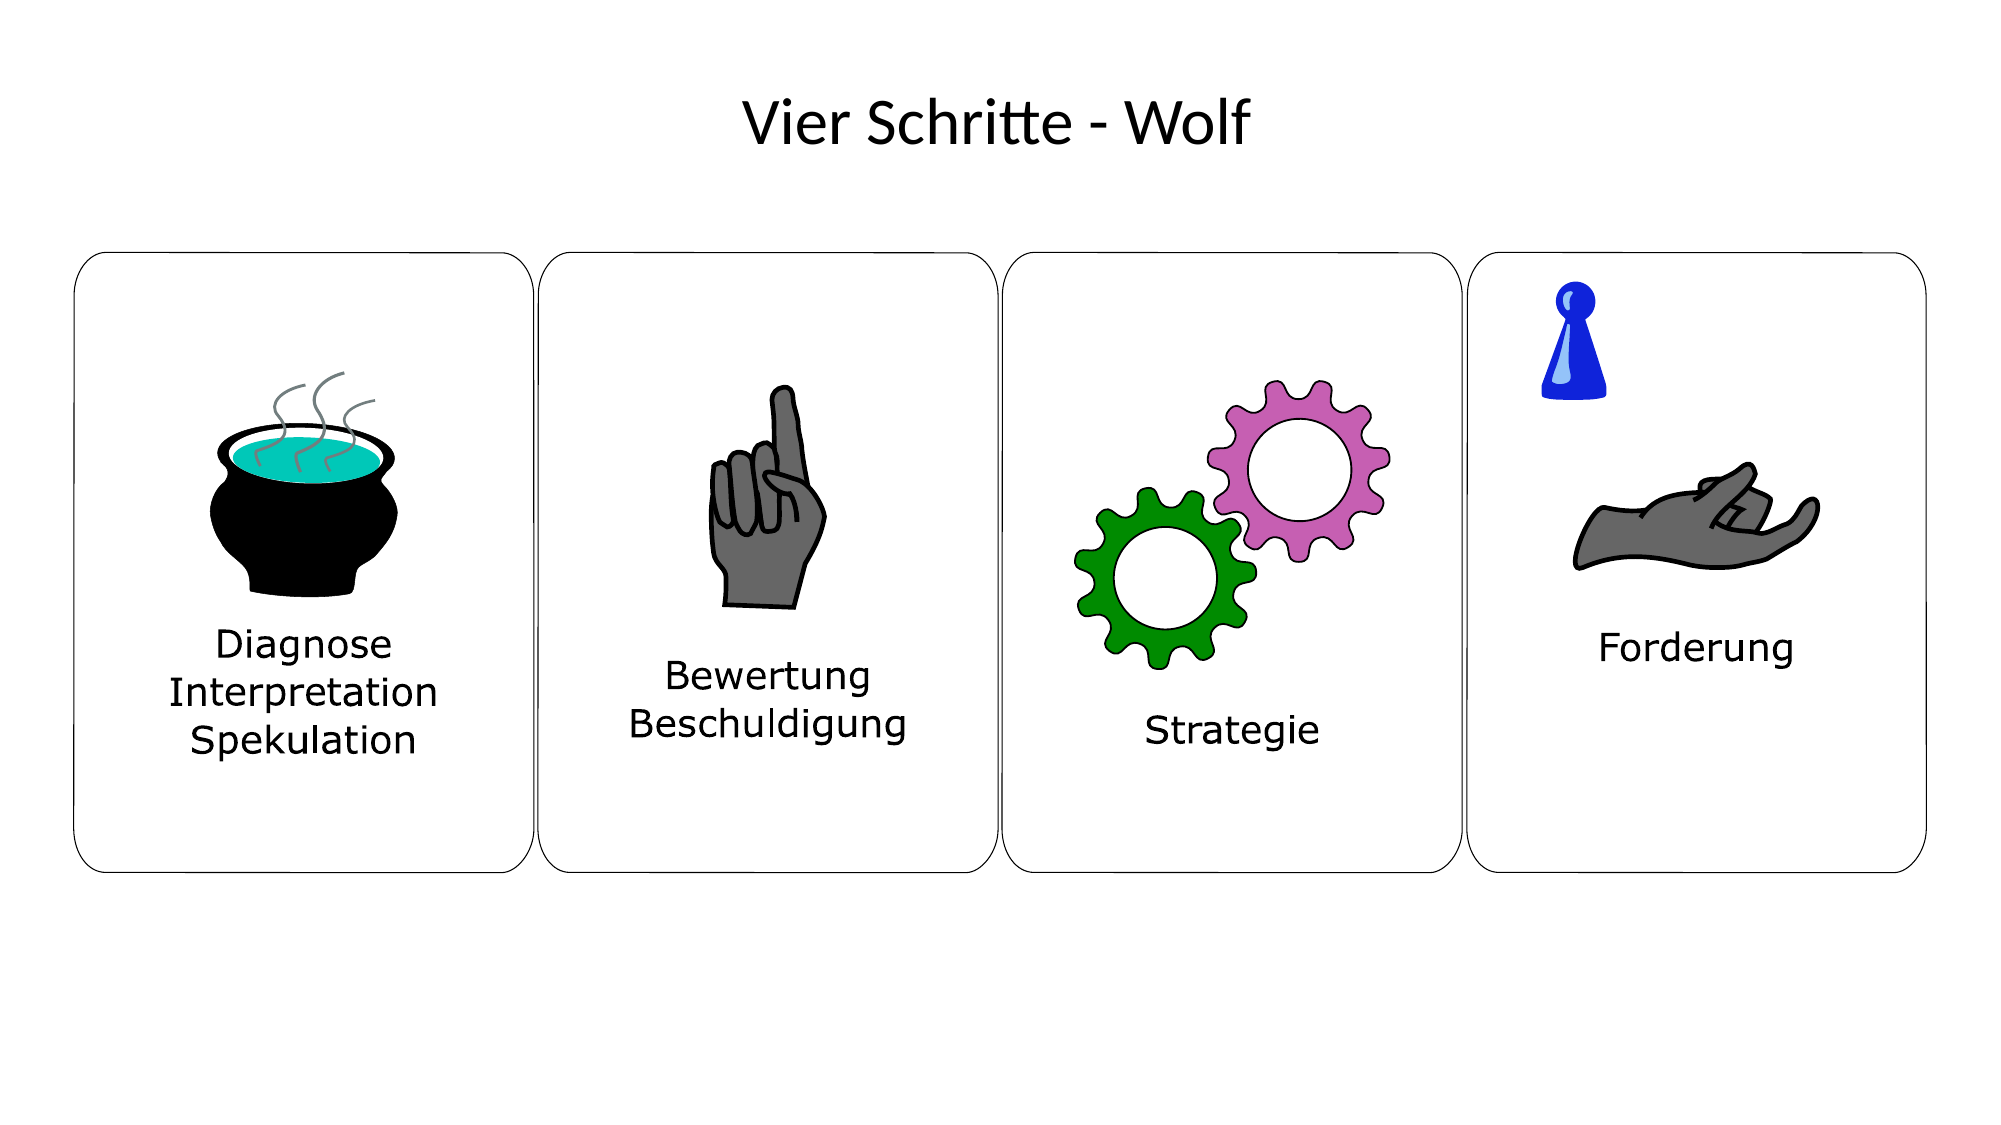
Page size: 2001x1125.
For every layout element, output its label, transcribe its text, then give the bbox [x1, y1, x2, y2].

text_box [266, 724, 286, 754]
text_box [313, 725, 317, 753]
text_box [1750, 639, 1768, 661]
text_box [219, 731, 238, 762]
text_box [192, 725, 214, 755]
text_box [802, 668, 820, 690]
text_box [328, 636, 348, 659]
text_box [371, 731, 391, 755]
text_box [290, 684, 305, 706]
text_box [838, 715, 857, 738]
text_box [362, 732, 367, 754]
text_box [392, 683, 412, 707]
text_box [849, 667, 869, 698]
text_box [210, 423, 398, 597]
text_box [344, 726, 358, 755]
text_box [744, 715, 763, 738]
text_box [366, 678, 380, 706]
text_box [305, 636, 323, 658]
text_box [417, 683, 436, 706]
text_box [1207, 381, 1390, 562]
text_box [885, 715, 905, 746]
text_box [256, 636, 275, 659]
text_box [247, 636, 251, 658]
text_box [631, 709, 653, 738]
text_box Vier Schritte - Wolf [726, 70, 1274, 167]
text_box [691, 667, 712, 690]
text_box [711, 387, 825, 608]
text_box [862, 715, 881, 738]
text_box [813, 715, 832, 746]
text_box [1171, 716, 1185, 745]
text_box [1620, 639, 1641, 662]
text_box [1146, 715, 1169, 745]
text_box [395, 731, 414, 754]
text_box [714, 668, 743, 690]
text_box [1298, 721, 1319, 745]
text_box [170, 677, 183, 706]
text_box [1575, 464, 1818, 569]
text_box [327, 678, 341, 706]
text_box [1188, 722, 1203, 744]
text_box [1661, 631, 1680, 662]
text_box [188, 683, 206, 706]
text_box [1074, 487, 1257, 670]
text_box [250, 684, 264, 706]
text_box [1225, 716, 1240, 745]
text_box [322, 731, 341, 755]
text_box [1772, 639, 1792, 669]
text_box [656, 715, 676, 738]
text_box [1601, 632, 1620, 662]
text_box [306, 683, 325, 706]
text_box [1541, 281, 1607, 400]
text_box [266, 683, 286, 714]
text_box [241, 731, 262, 755]
text_box [371, 636, 391, 659]
text_box [1264, 721, 1284, 752]
text_box [225, 683, 246, 706]
text_box [827, 667, 845, 690]
text_box [1709, 640, 1722, 662]
text_box [279, 636, 299, 666]
text_box [679, 715, 696, 738]
text_box [383, 684, 387, 706]
text_box [803, 716, 808, 738]
text_box [218, 629, 242, 658]
text_box [746, 667, 766, 690]
text_box [1645, 640, 1660, 662]
text_box [1290, 722, 1294, 744]
text_box [699, 715, 717, 738]
text_box [1684, 639, 1704, 662]
text_box [1202, 721, 1222, 745]
text_box [288, 732, 307, 755]
text_box [1241, 721, 1261, 745]
text_box [1725, 640, 1743, 662]
text_box [778, 707, 798, 738]
text_box [343, 683, 362, 707]
text_box [770, 662, 799, 690]
text_box [667, 660, 689, 690]
text_box [351, 636, 368, 659]
text_box [210, 678, 224, 706]
text_box [720, 707, 739, 738]
